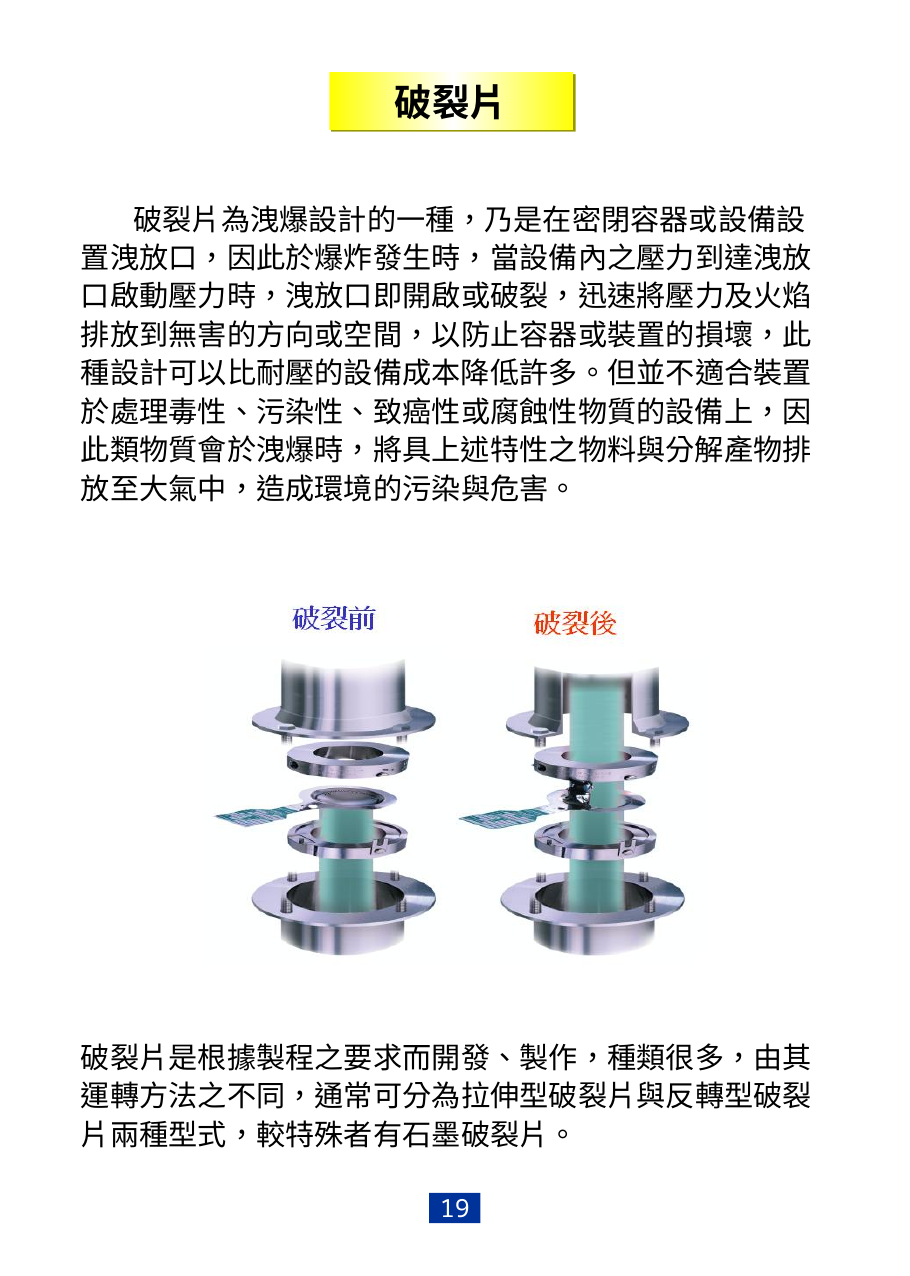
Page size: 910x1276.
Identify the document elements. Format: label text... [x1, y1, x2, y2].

text_box 破裂片是根據製程之要求而開發、製作，種類很多，由其運轉方法之不同，通常可分為拉伸型破裂片與反轉型破裂片兩種型式，較特殊者有石墨破裂片。 [65, 1027, 835, 1159]
text_box 破裂片 [329, 72, 573, 130]
text_box 19 [429, 1192, 481, 1224]
text_box 破裂片為洩爆設計的一種，乃是在密閉容器或設備設置洩放口，因此於爆炸發生時，當設備內之壓力到達洩放口啟動壓力時，洩放口即開啟或破裂，迅速將壓力及火焰排放到無害的方向或空間，以防止容器或裝置的損壞，此種設計可以比耐壓的設備成本降低許多。但並不適合裝置於處理毒性、污染性、致癌性或腐蝕性物質的設備上，因此類物質會於洩爆時，將具上述特性之物料與分解產物排放至大氣中，造成環境的污染與危害。 [65, 189, 835, 513]
picture [134, 566, 763, 1014]
